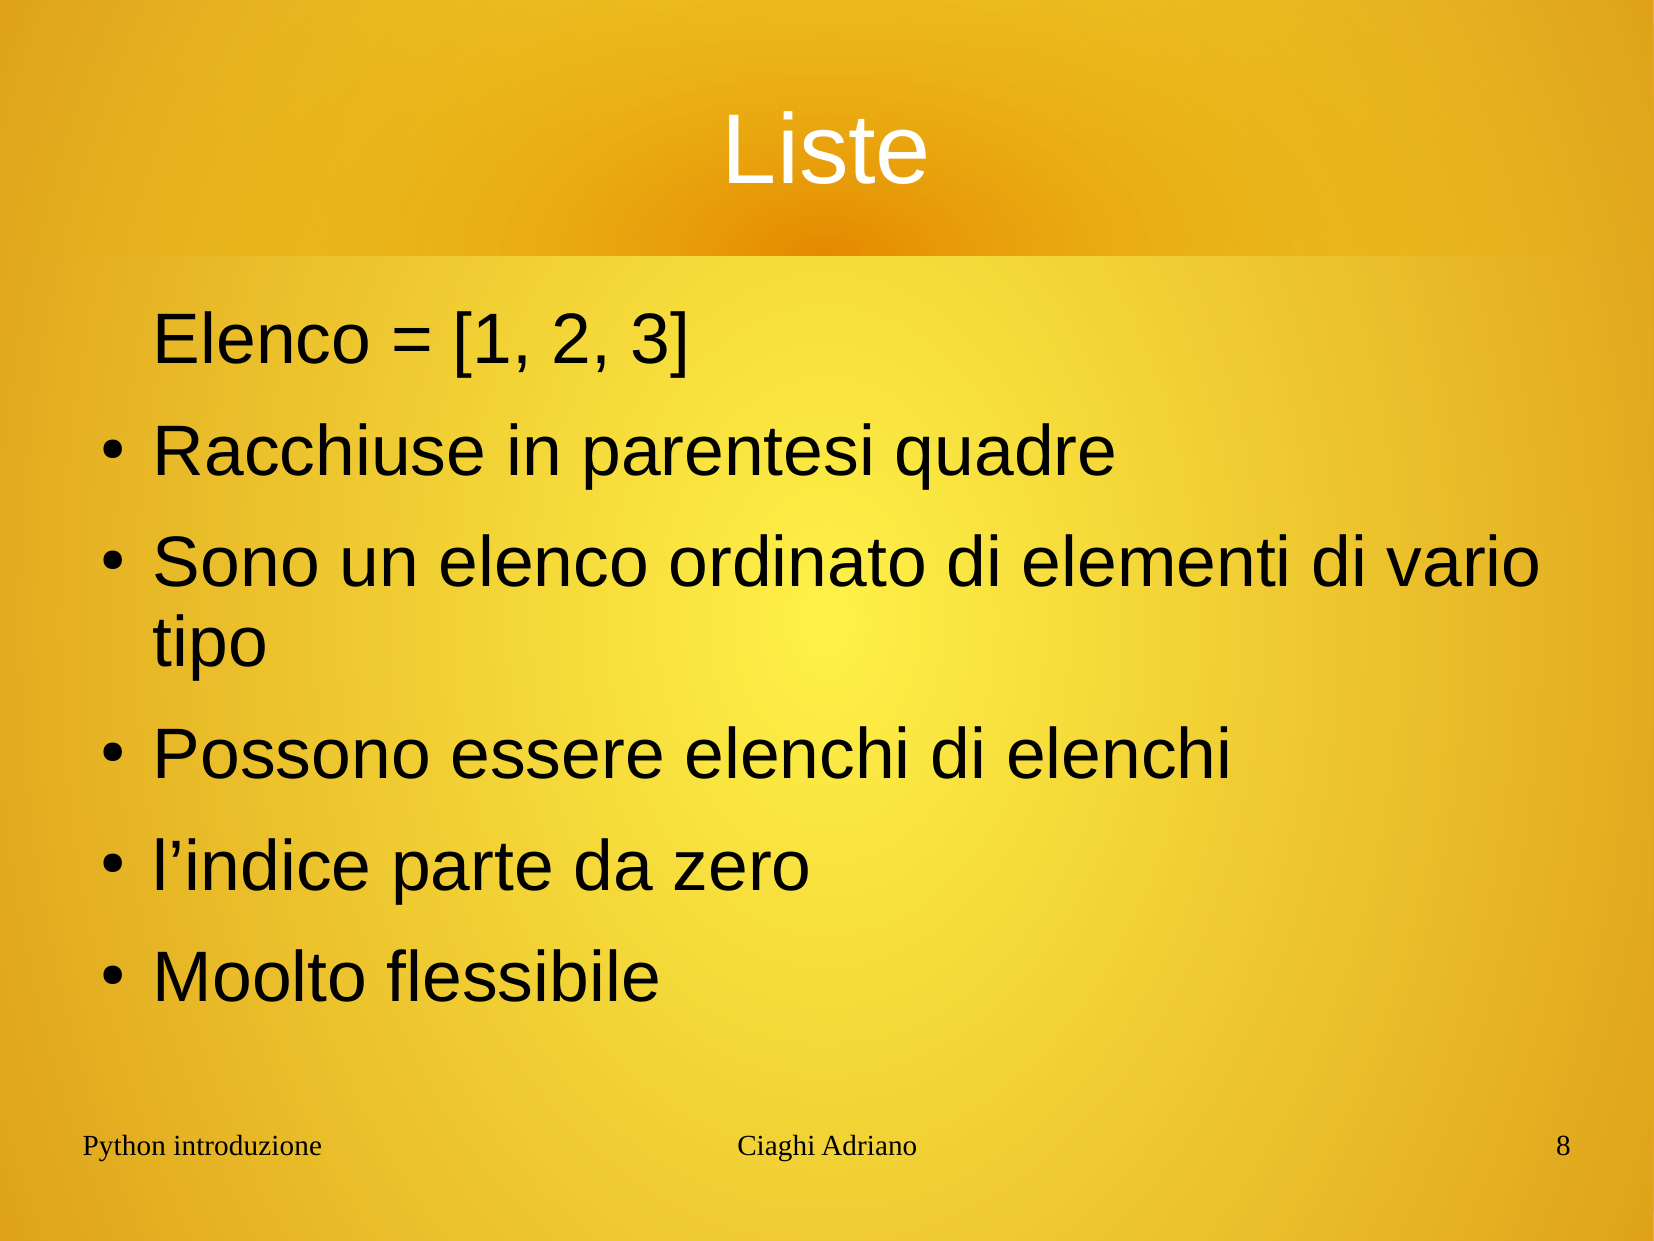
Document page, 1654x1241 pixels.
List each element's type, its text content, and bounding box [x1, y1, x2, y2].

title Liste [82, 47, 1571, 252]
list Elenco = [1, 2, 3] Racchiuse in parentesi quadre Sono un elenco ordinato di elementi di vario tipo Possono essere elenchi di elenchi l’indice parte da zero Moolto flessibile [82, 299, 1571, 1019]
